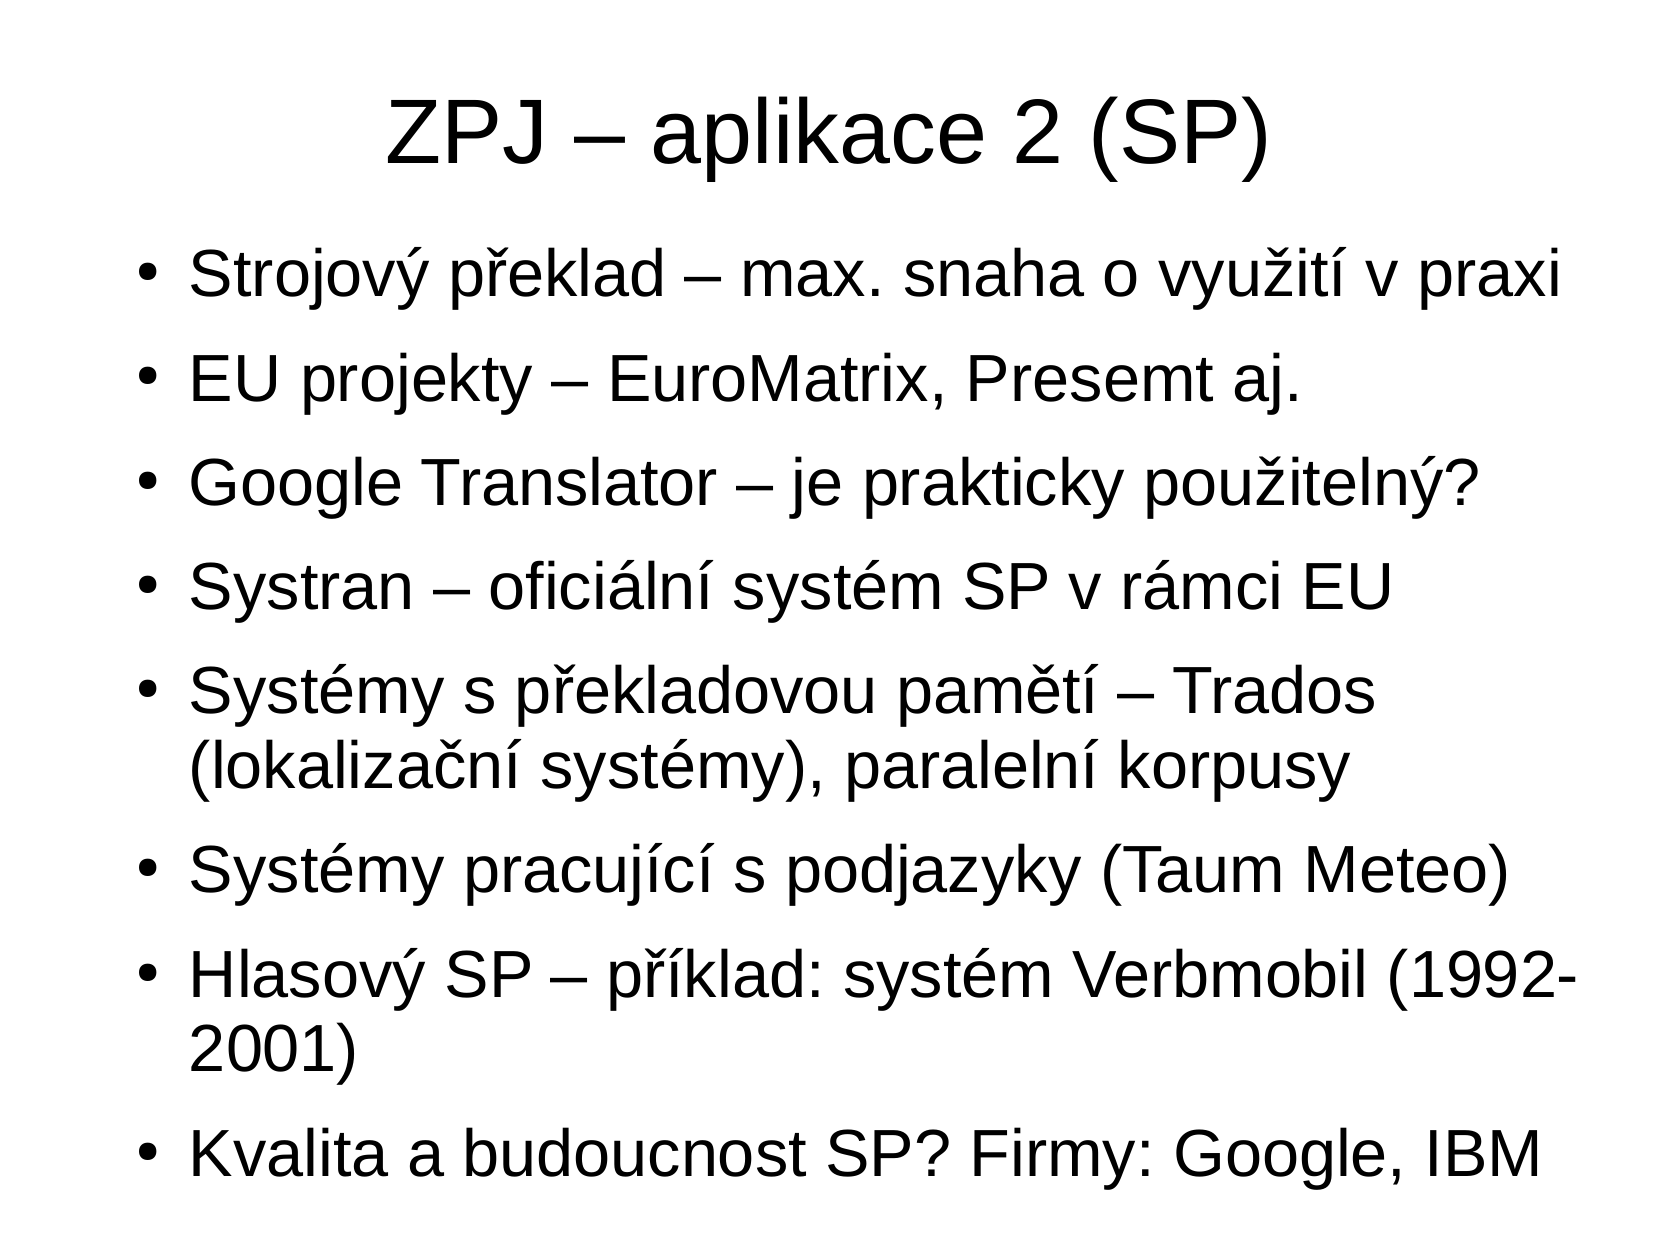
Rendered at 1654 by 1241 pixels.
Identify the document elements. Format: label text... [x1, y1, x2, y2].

title ZPJ – aplikace 2 (SP) [88, 56, 1571, 207]
list Strojový překlad – max. snaha o využití v praxi EU projekty – EuroMatrix, Presemt aj. Google Translator – je prakticky použitelný? Systran – oficiální systém SP v rámci EU Systémy s překladovou pamětí – Trados (lokalizační systémy), paralelní korpusy Systémy pracující s podjazyky (Taum Meteo) Hlasový SP – příklad: systém Verbmobil (1992-2001) Kvalita a budoucnost SP? Firmy: Google, IBM [118, 236, 1625, 1191]
